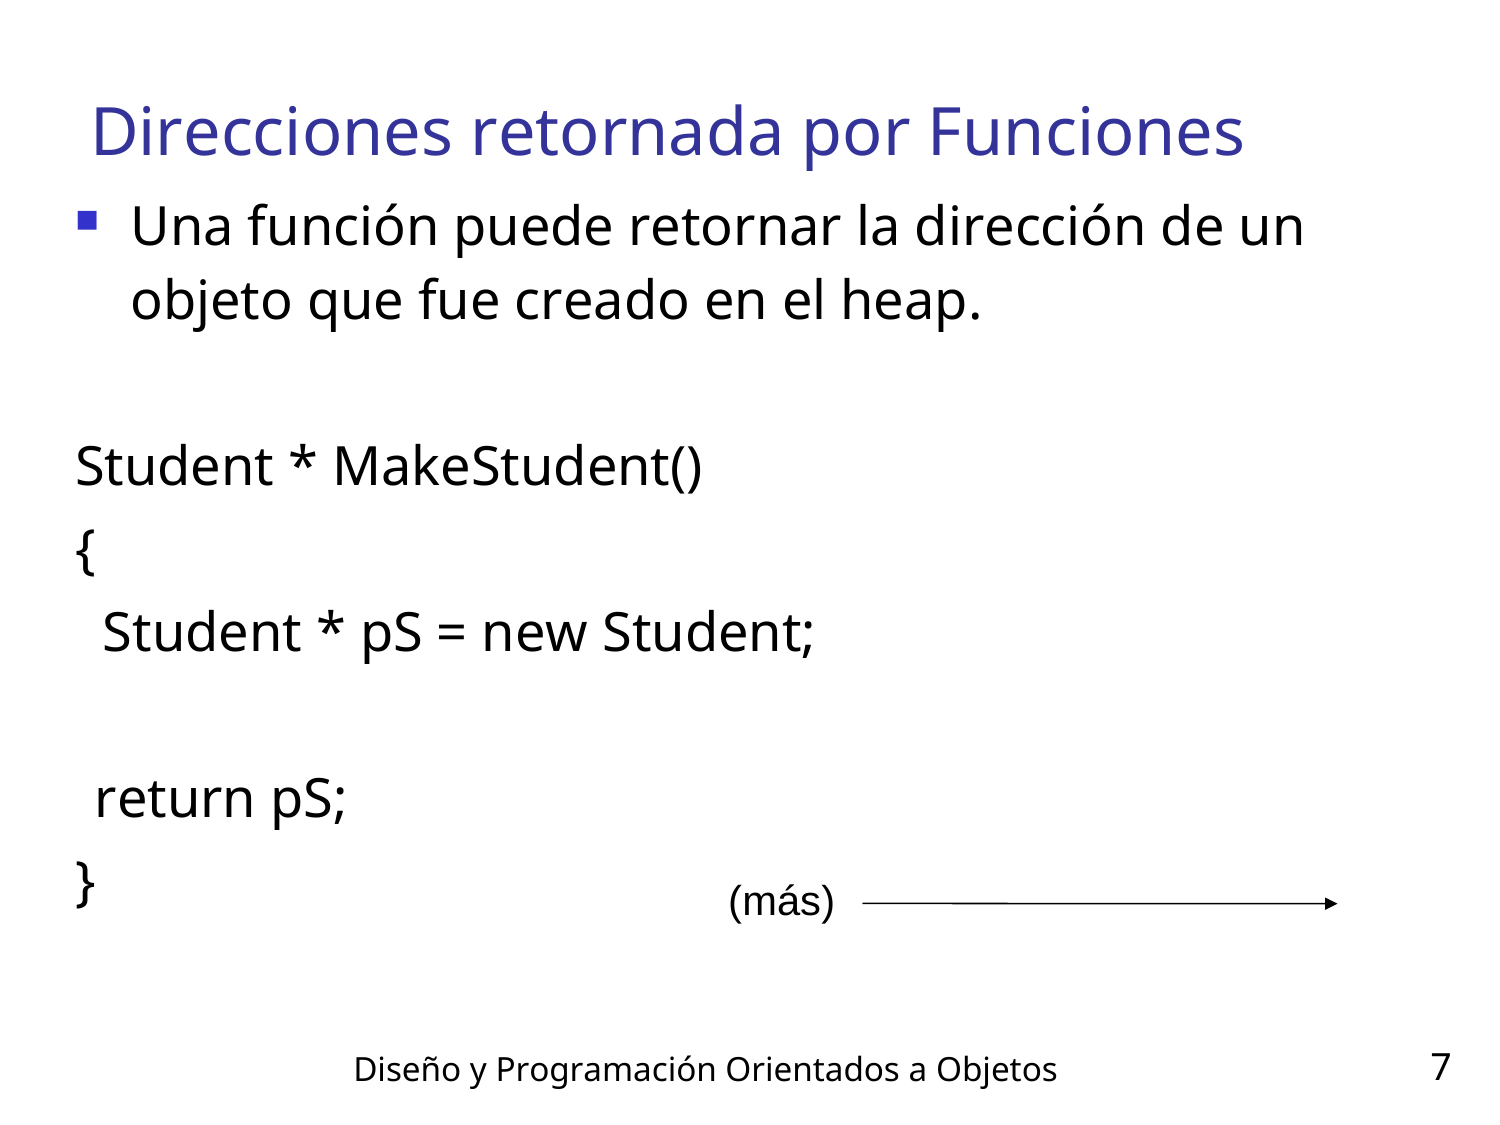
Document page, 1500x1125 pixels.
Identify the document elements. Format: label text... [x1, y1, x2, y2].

title Direcciones retornada por Funciones [75, 4, 1466, 182]
list Una función puede retornar la dirección de un objeto que fue creado en el heap. Student * MakeStudent()‏ { Student * pS = new Student; return pS; } [75, 187, 1462, 931]
